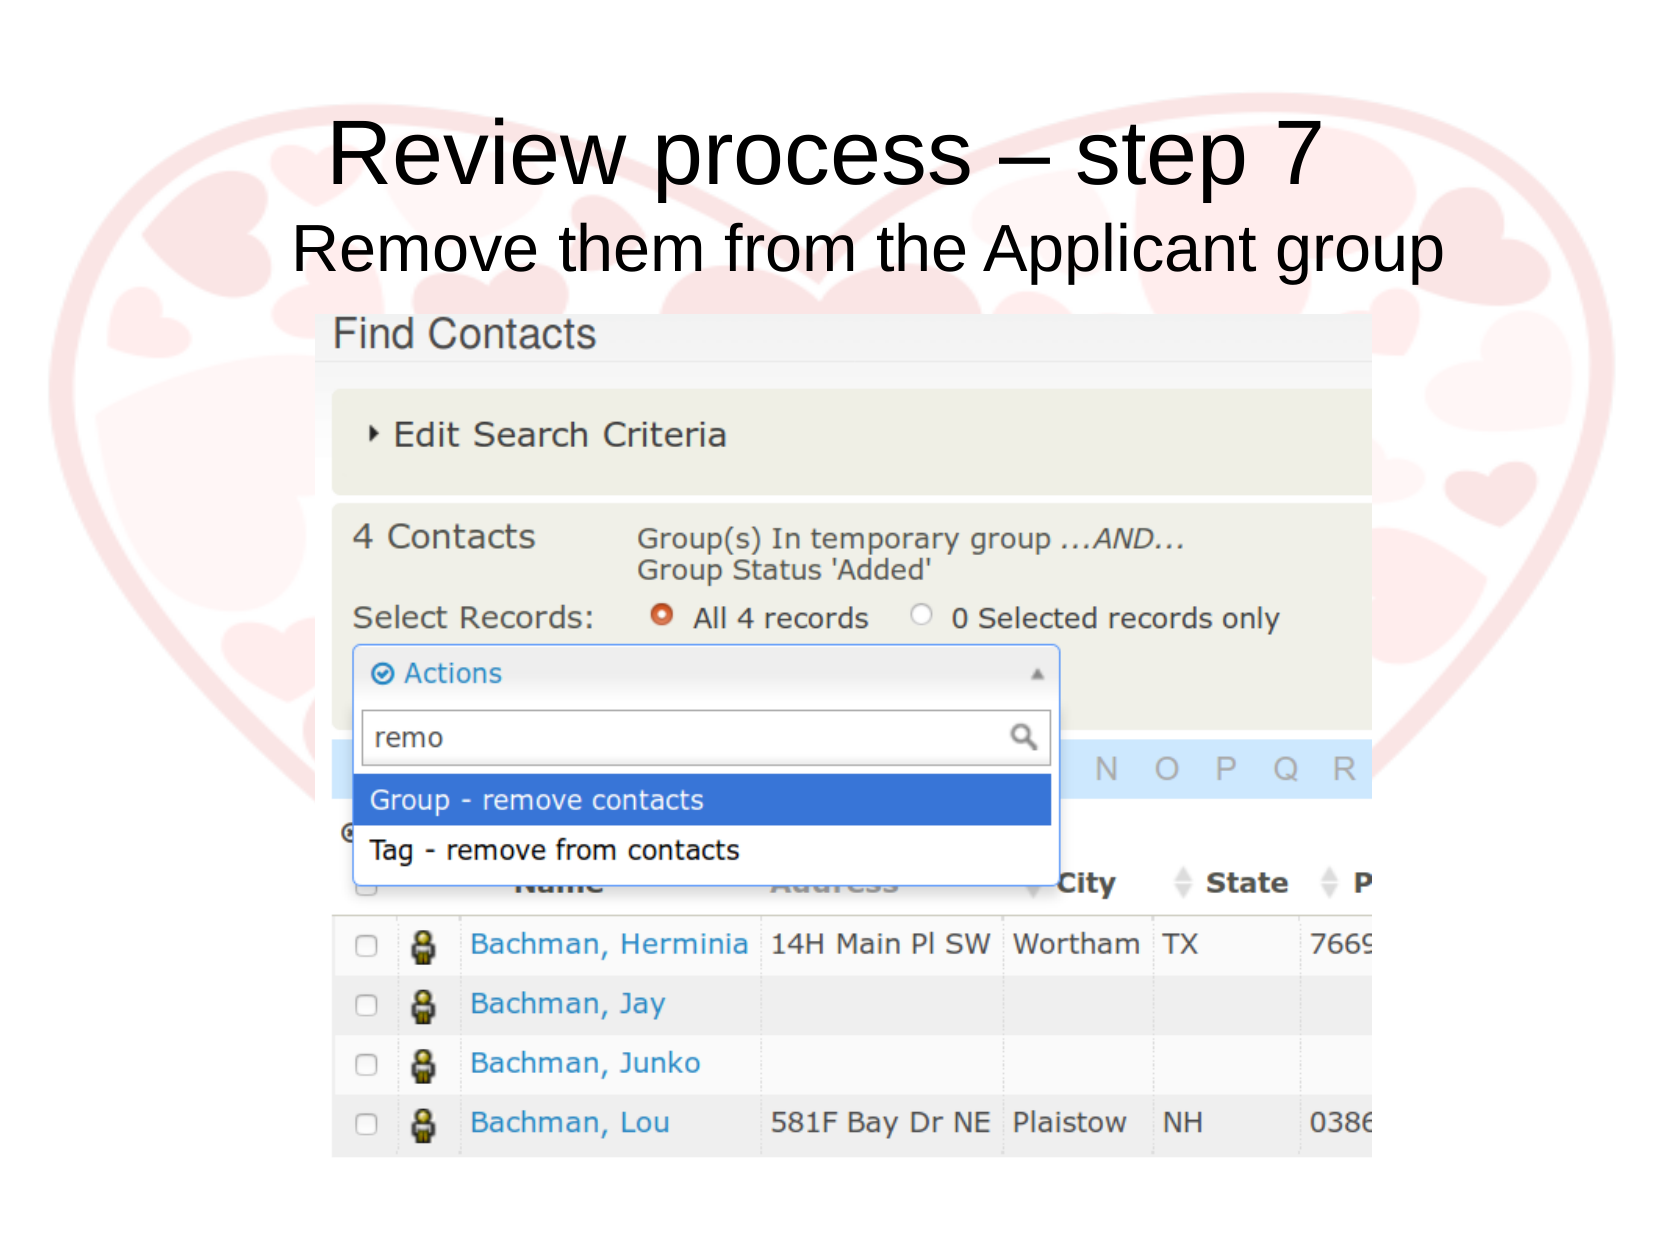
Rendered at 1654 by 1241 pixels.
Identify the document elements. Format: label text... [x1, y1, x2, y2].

text_box Remove them from the Applicant group [220, 211, 1471, 301]
title Review process – step 7 [82, 49, 1571, 257]
picture [315, 314, 1372, 1206]
